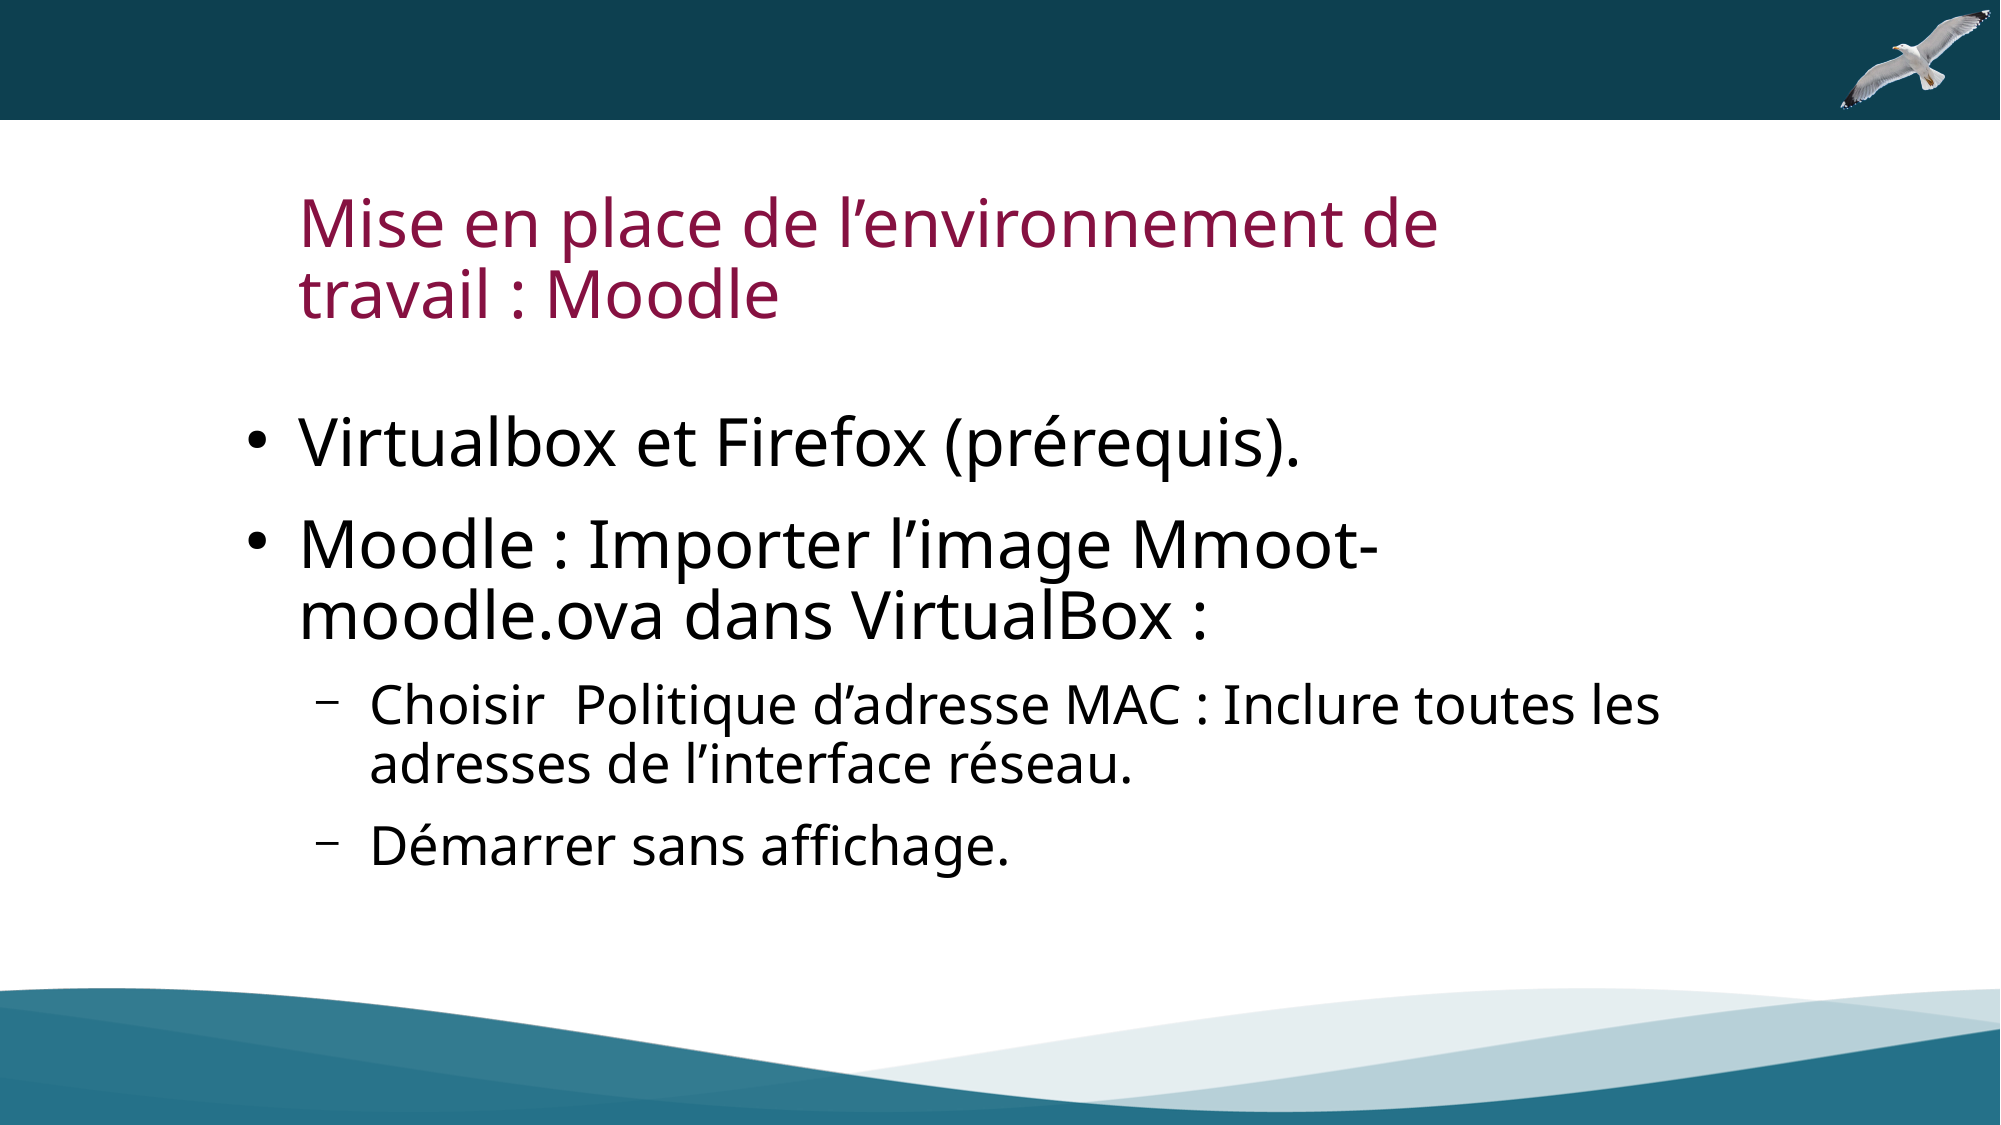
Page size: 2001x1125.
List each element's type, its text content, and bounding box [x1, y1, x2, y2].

list Virtualbox et Firefox (prérequis). Moodle : Importer l’image Mmoot-moodle.ova dans VirtualBox : Choisir Politique d’adresse MAC : Inclure toutes les adresses de l’interface réseau. Démarrer sans affichage. [212, 401, 1706, 839]
list Mise en place de l’environnement de travail : Moodle [212, 182, 1684, 313]
picture [1820, 0, 2000, 120]
picture [0, 974, 2000, 1125]
